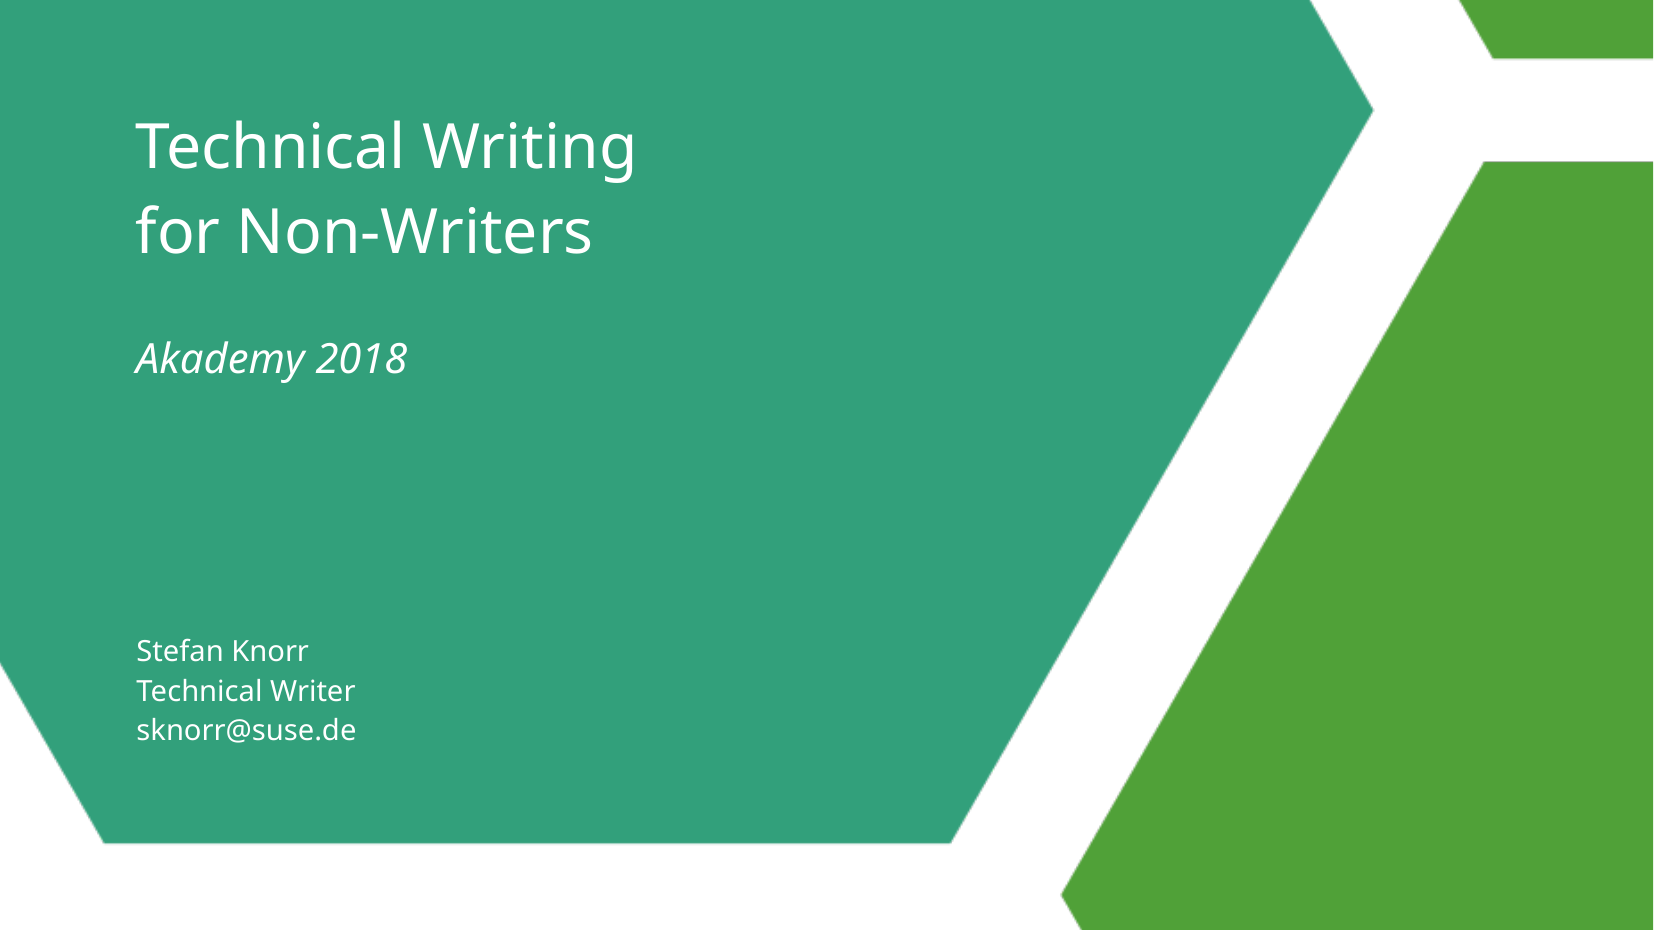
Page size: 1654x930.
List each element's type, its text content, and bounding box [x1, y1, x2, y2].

title Stefan Knorr Technical Writer sknorr@suse.de [136, 630, 1519, 786]
picture [0, 0, 1654, 930]
title Technical Writing for Non-Writers Akademy 2018 [135, 101, 1518, 347]
